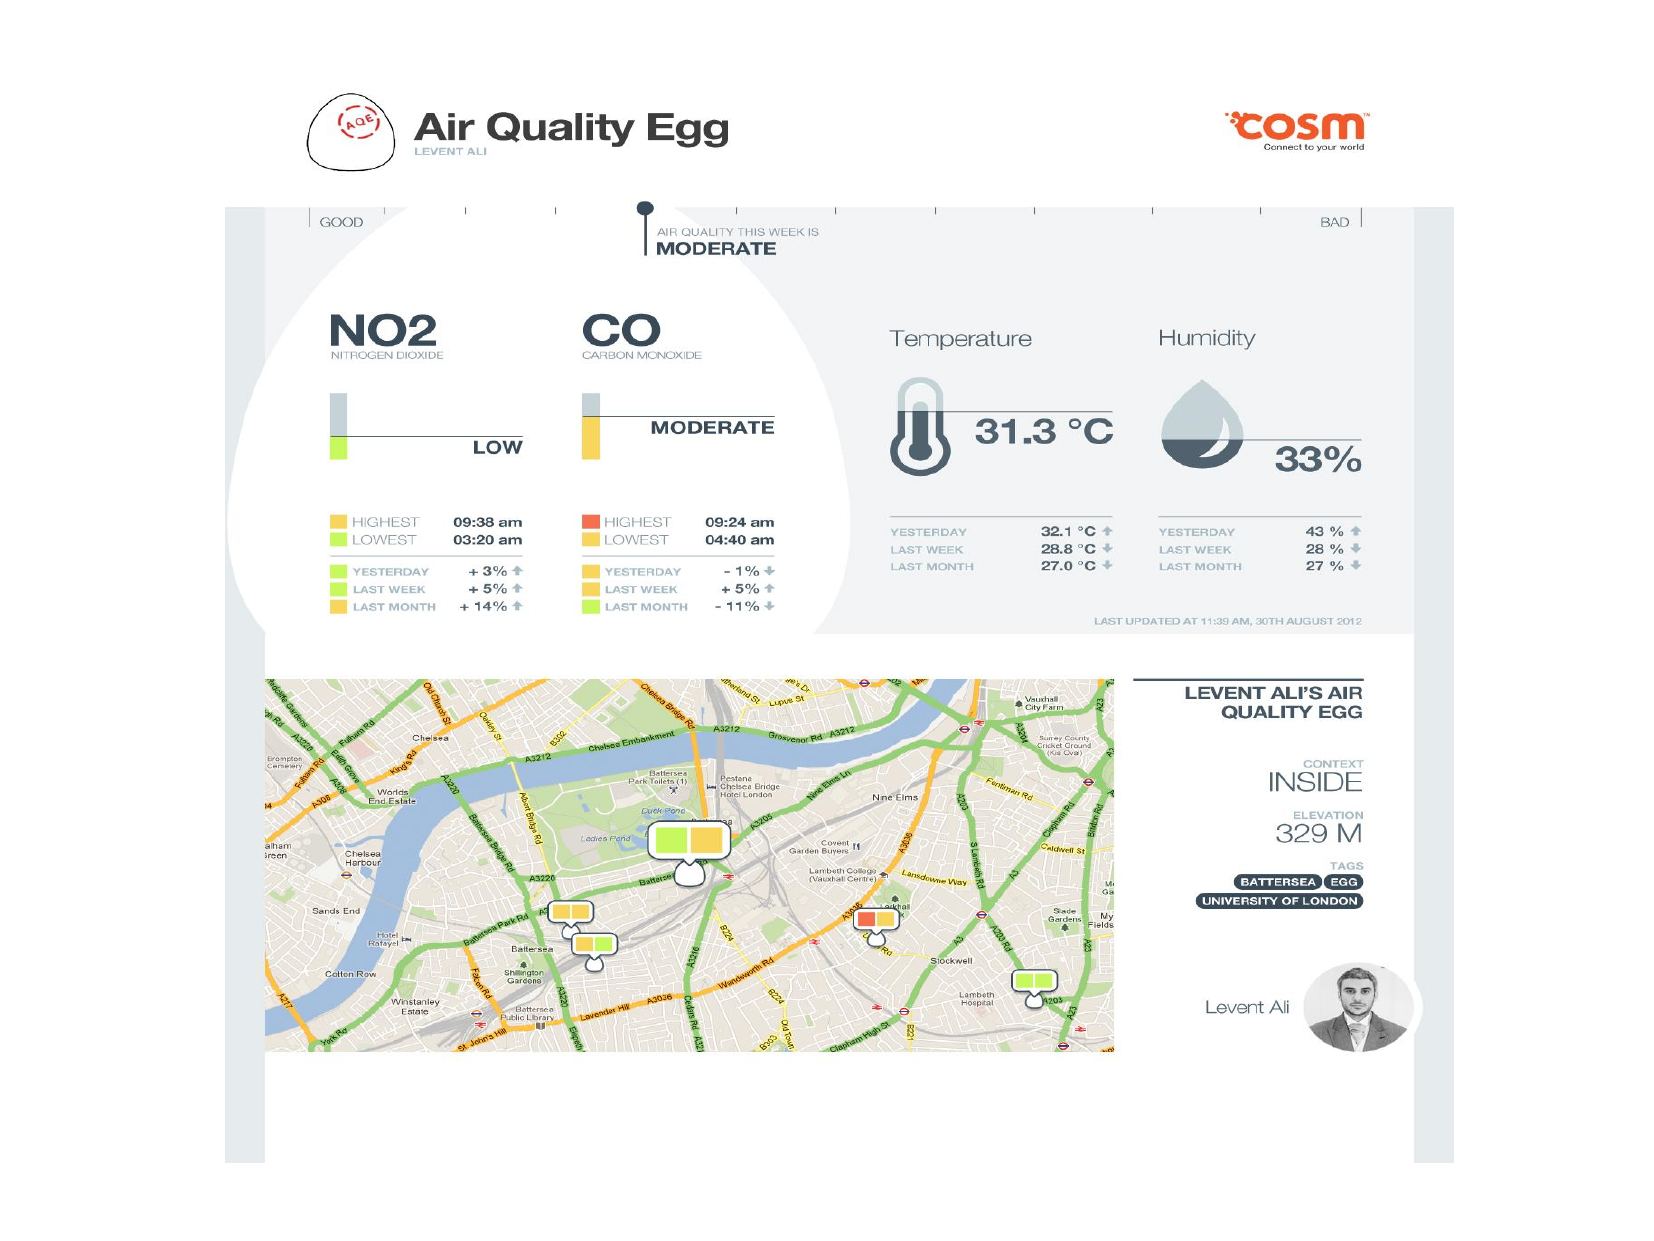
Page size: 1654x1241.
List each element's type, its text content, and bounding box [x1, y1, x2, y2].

picture [225, 53, 1454, 1163]
title Network the Air Quality Eggs [82, 49, 1571, 257]
